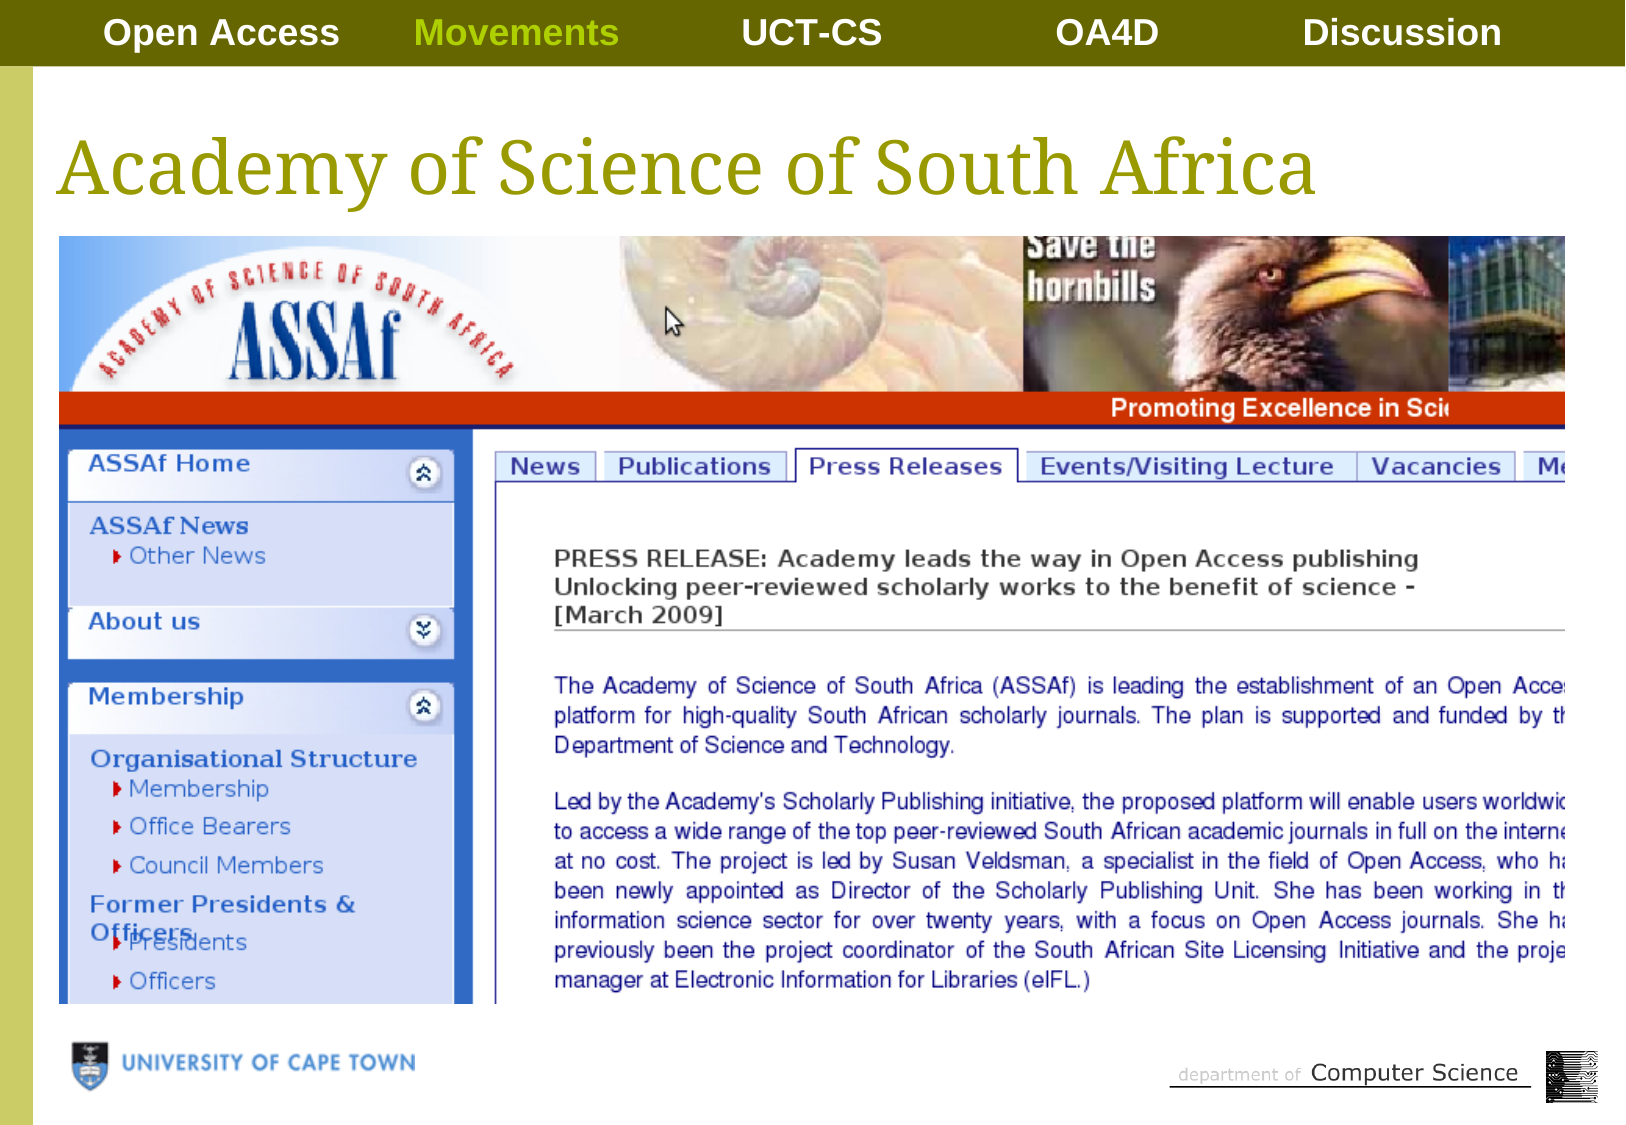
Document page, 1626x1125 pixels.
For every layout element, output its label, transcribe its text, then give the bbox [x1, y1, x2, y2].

text_box Open Access Movements UCT-CS OA4D Discussion [29, 0, 1595, 60]
picture [1169, 1043, 1532, 1091]
title Academy of Science of South Africa [56, 101, 1543, 229]
picture [1546, 1051, 1598, 1103]
picture [59, 236, 1565, 1004]
picture [61, 1024, 415, 1103]
